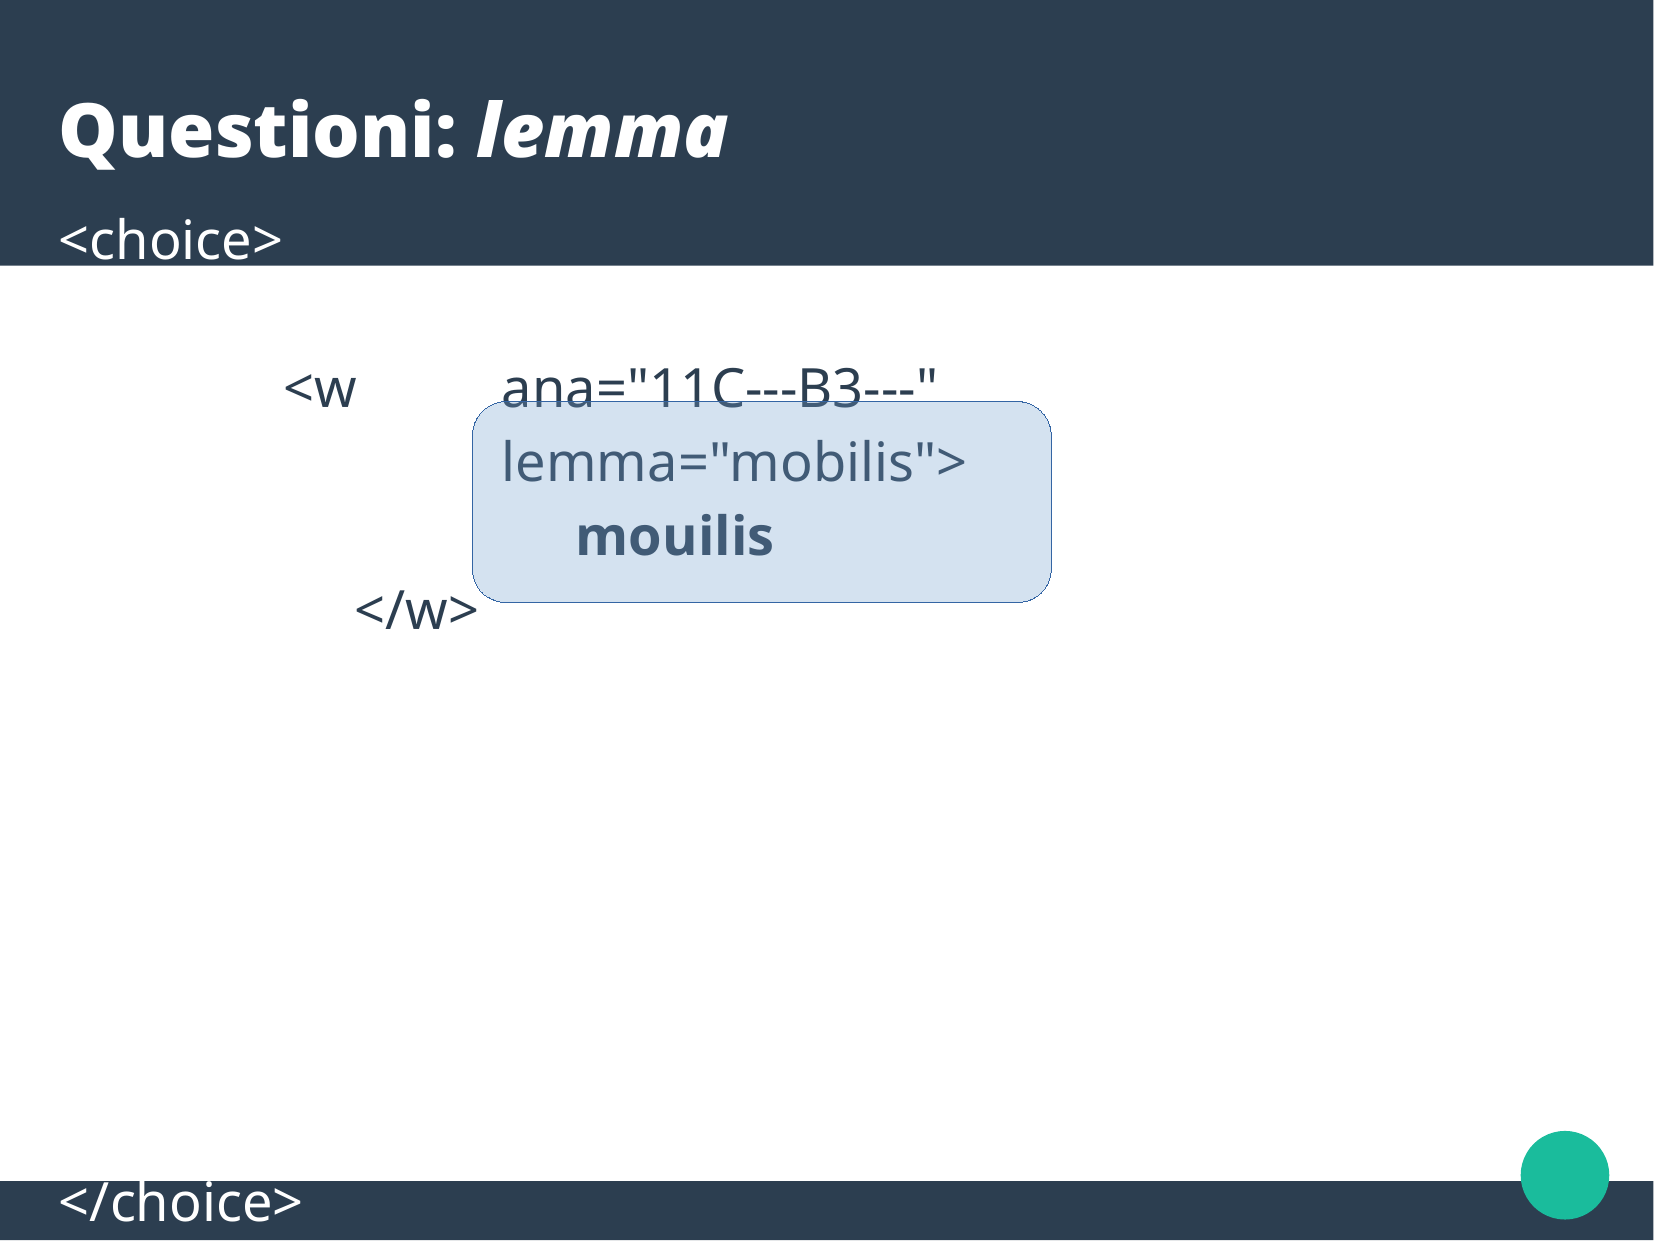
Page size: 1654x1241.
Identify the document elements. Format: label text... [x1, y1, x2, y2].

text_box [472, 401, 1052, 603]
subtitle <choice> <sic> <w ana="11C---B3---" lemma="mobilis"> mouilis </w> </sic> <corr cert="medium" type="mouilis"> <w ana="11C---B3---" lemma="mobilis"> mobilis </w> </corr> </choice> [59, 283, 1595, 1230]
title Questioni: lemma [59, 49, 1595, 207]
